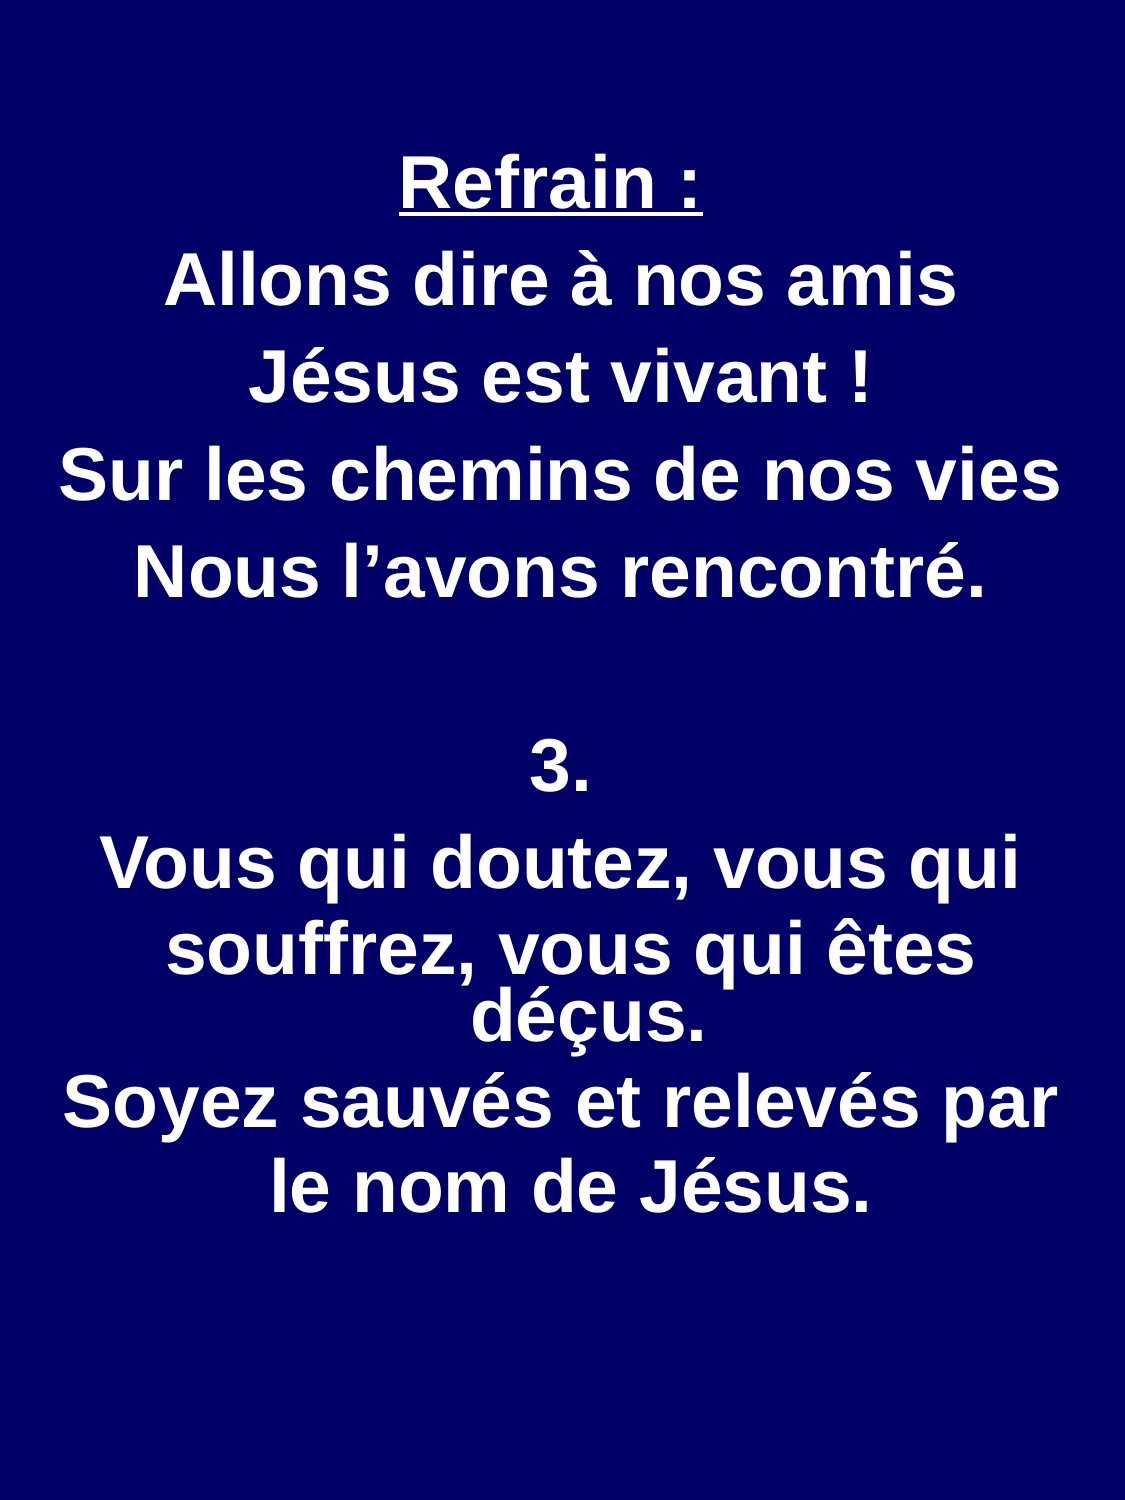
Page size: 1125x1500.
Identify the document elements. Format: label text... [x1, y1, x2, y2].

text_box Refrain : Allons dire à nos amis Jésus est vivant ! Sur les chemins de nos vies Nous l’avons rencontré. 3. Vous qui doutez, vous qui souffrez, vous qui êtes déçus. Soyez sauvés et relevés par le nom de Jésus. [11, 35, 1111, 1441]
